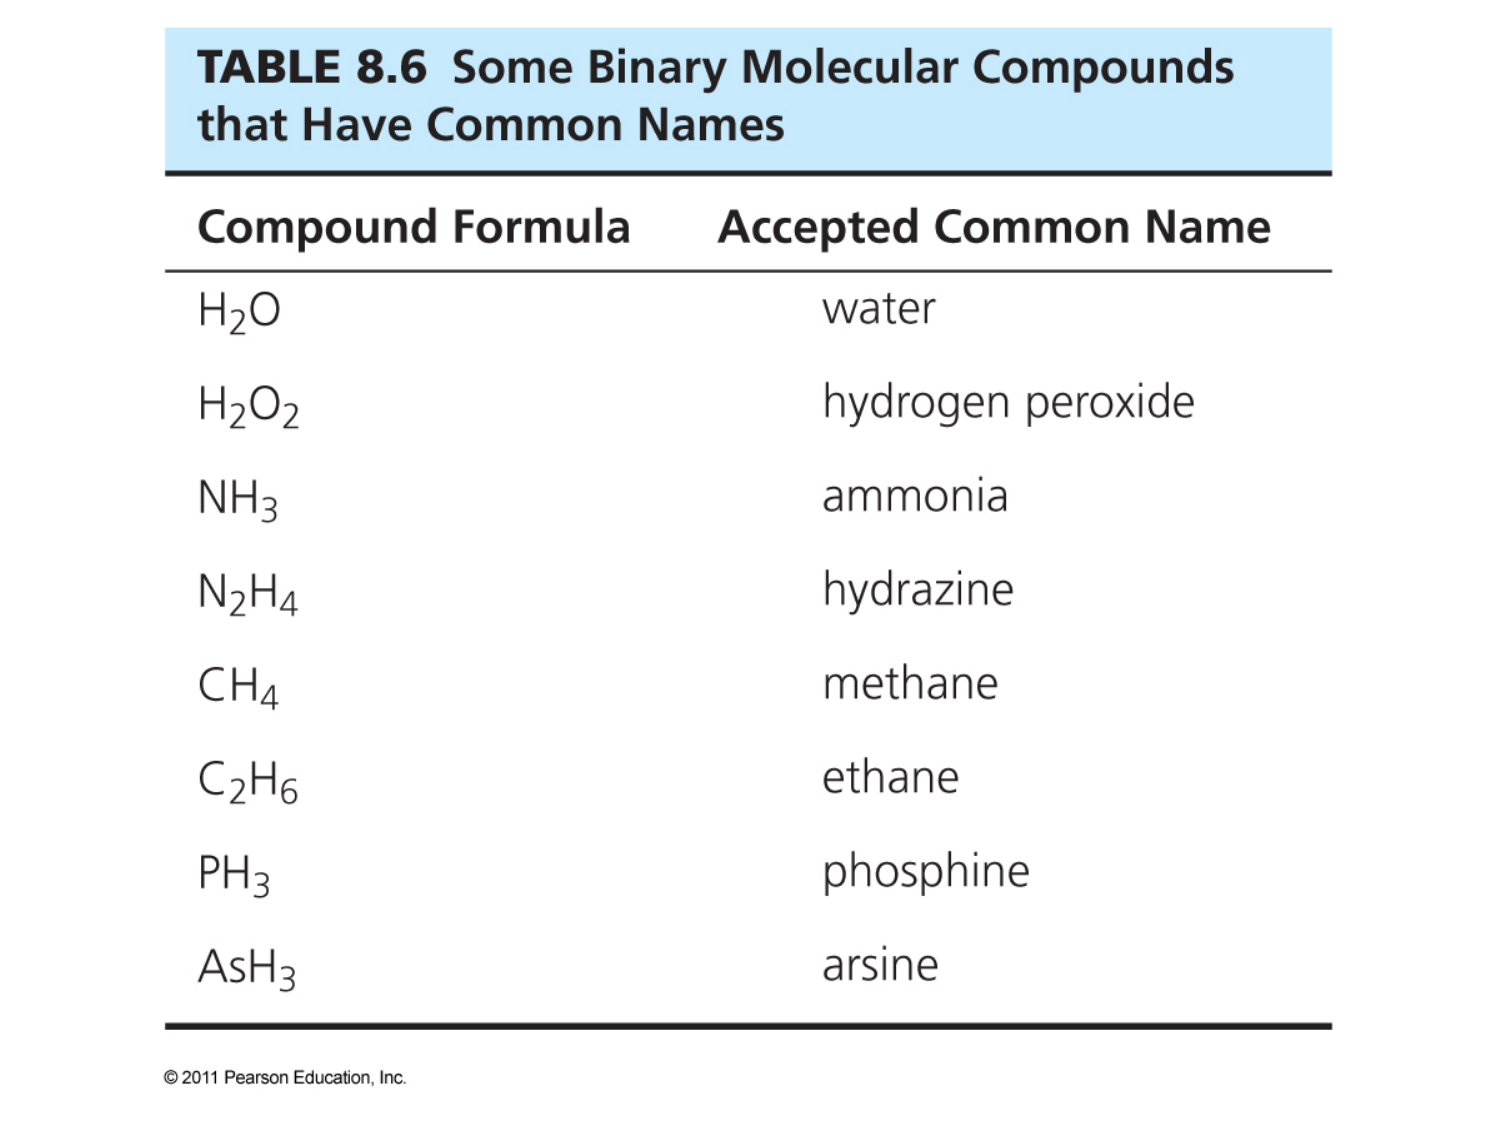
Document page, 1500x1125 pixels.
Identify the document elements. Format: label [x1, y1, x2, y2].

picture [140, 0, 1360, 1125]
